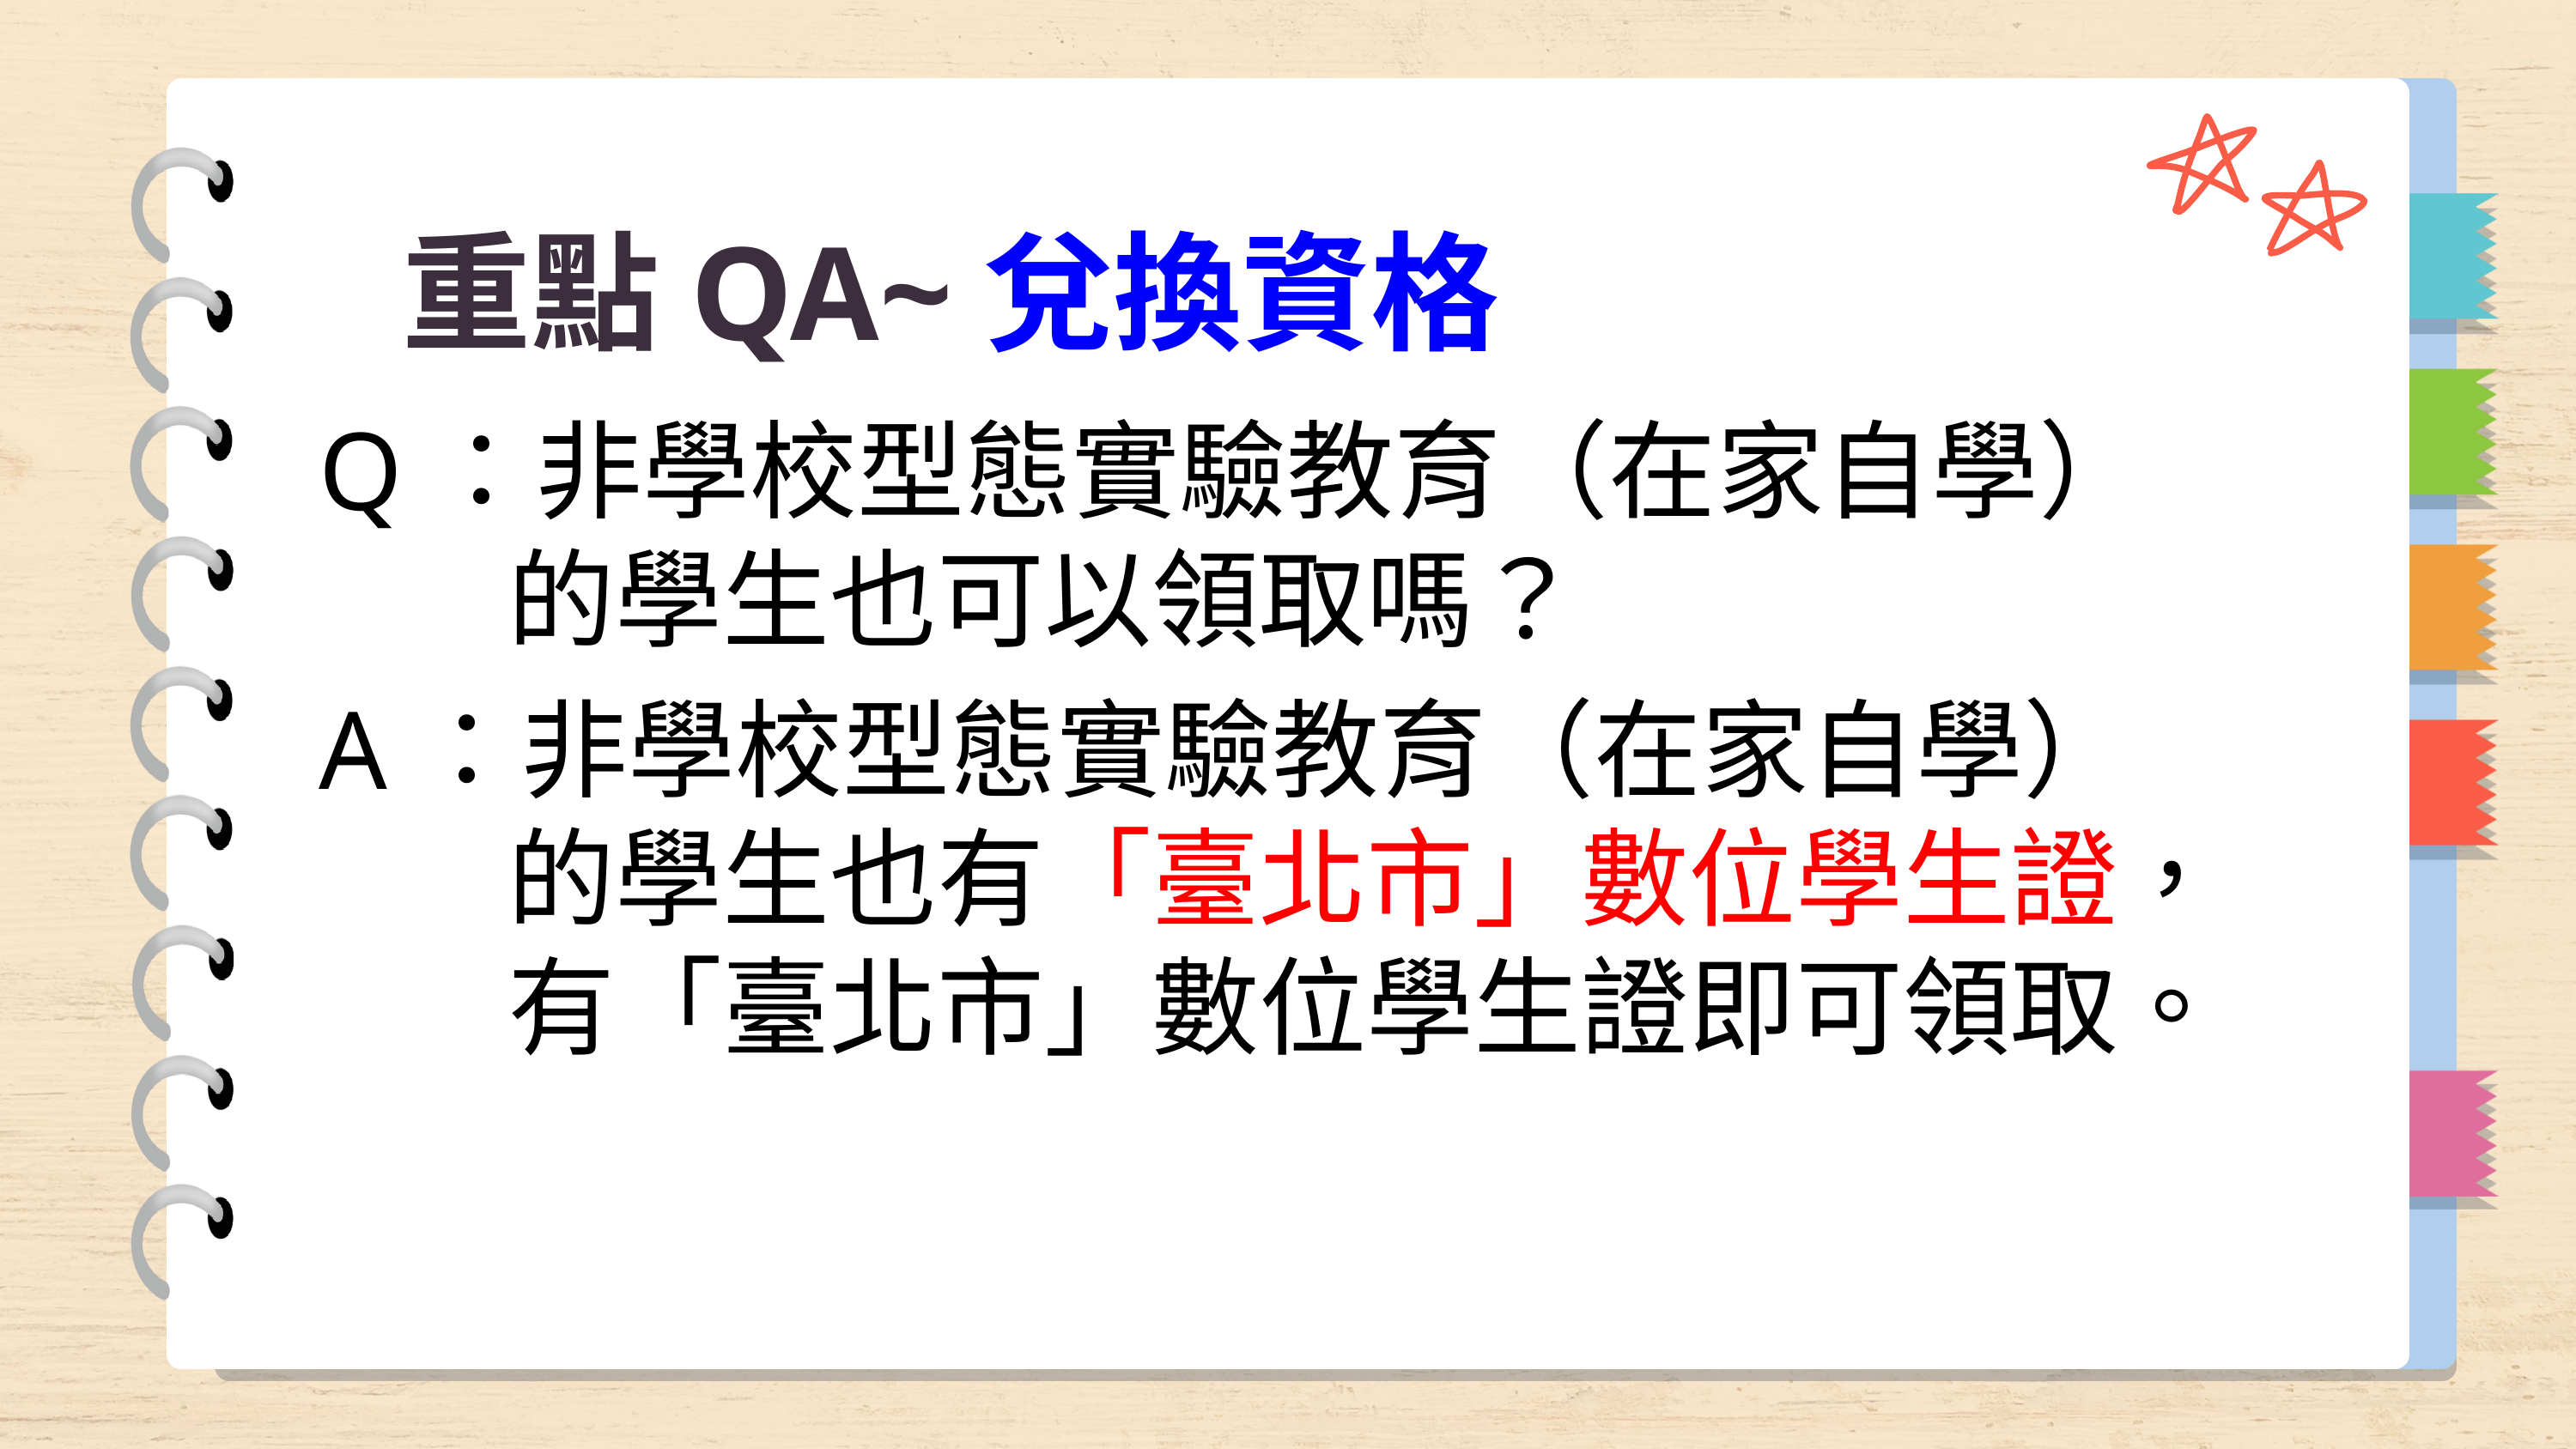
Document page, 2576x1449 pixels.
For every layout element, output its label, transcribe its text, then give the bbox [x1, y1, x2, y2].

text_box 重點QA~兌換資格 [402, 211, 1600, 368]
text_box [130, 148, 234, 1301]
text_box Q：非學校型態實驗教育（在家自學）的學生也可以領取嗎？ A：非學校型態實驗教育（在家自學）的學生也有「臺北市」數位學生證，有「臺北市」數位學生證即可領取。 [306, 397, 2211, 1104]
text_box [2146, 112, 2368, 258]
